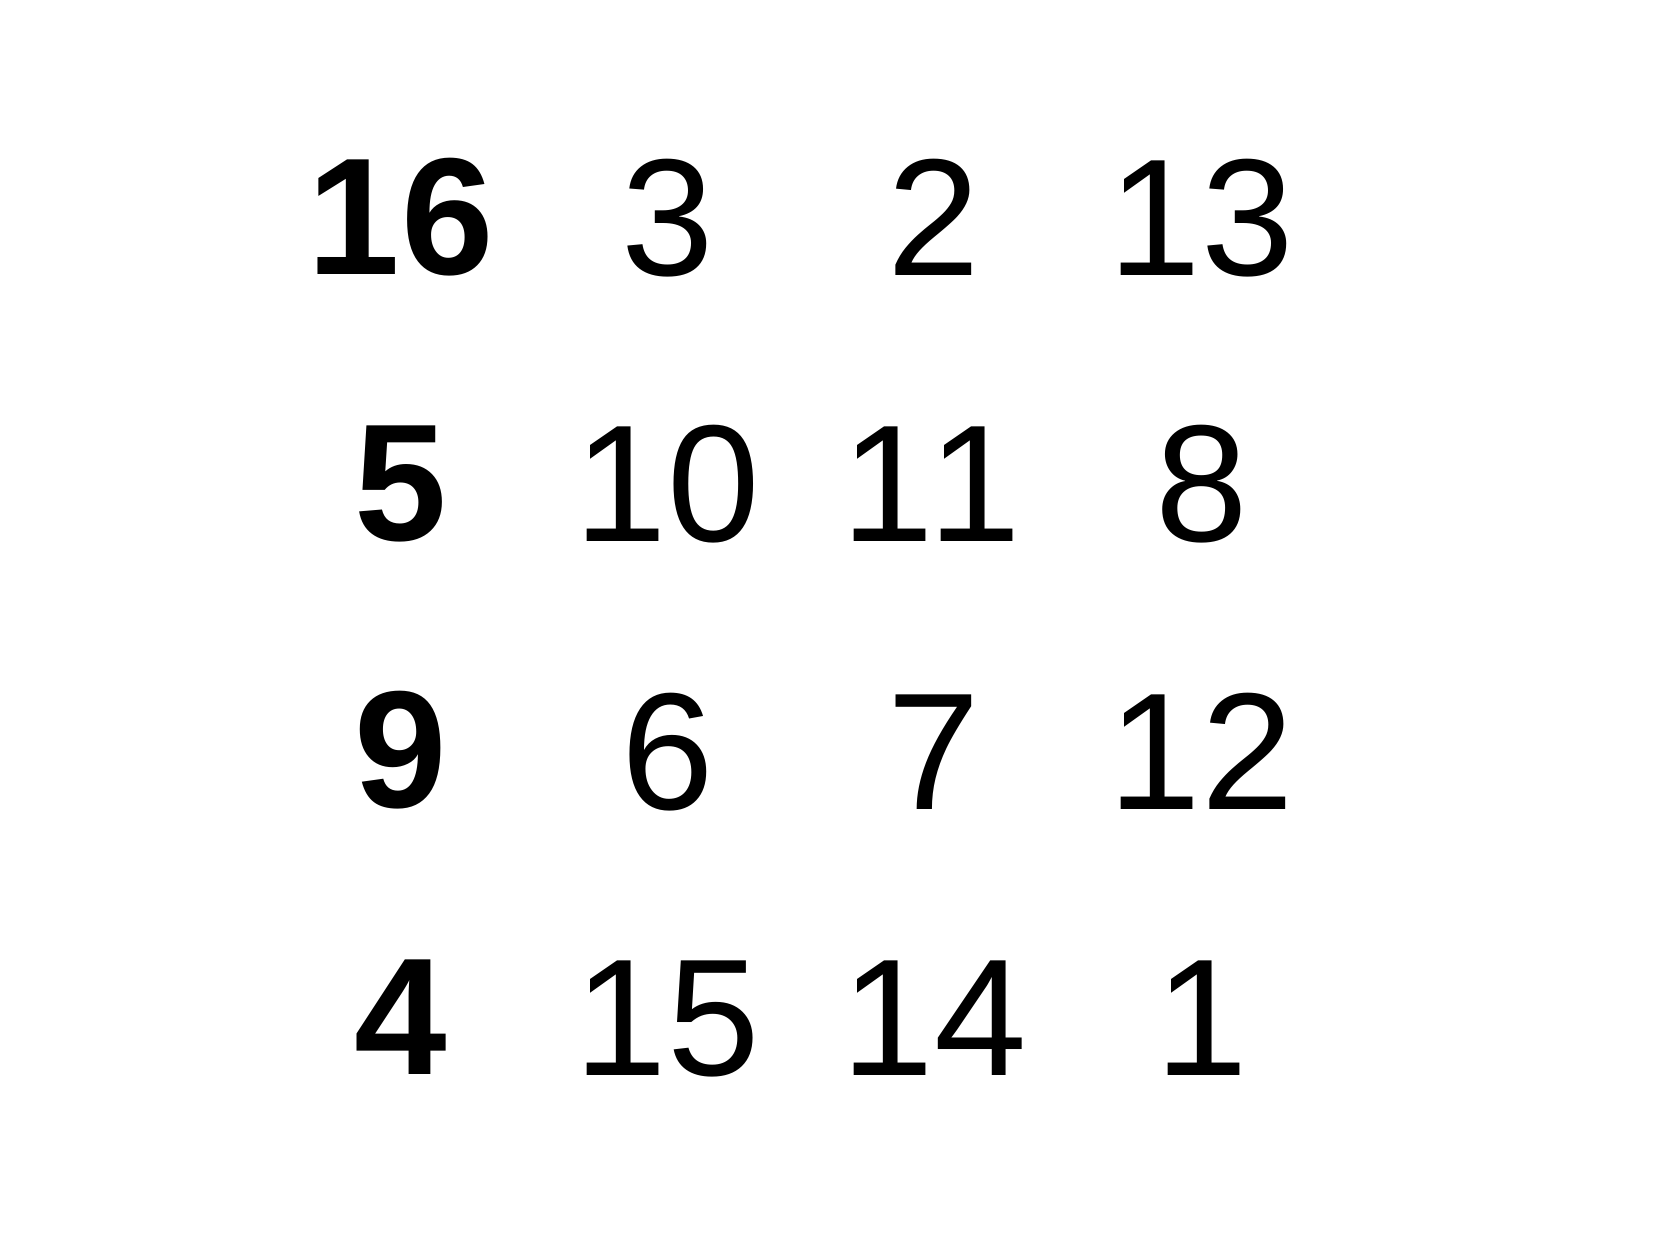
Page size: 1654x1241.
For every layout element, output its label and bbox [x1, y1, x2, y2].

chart [267, 45, 1338, 1196]
